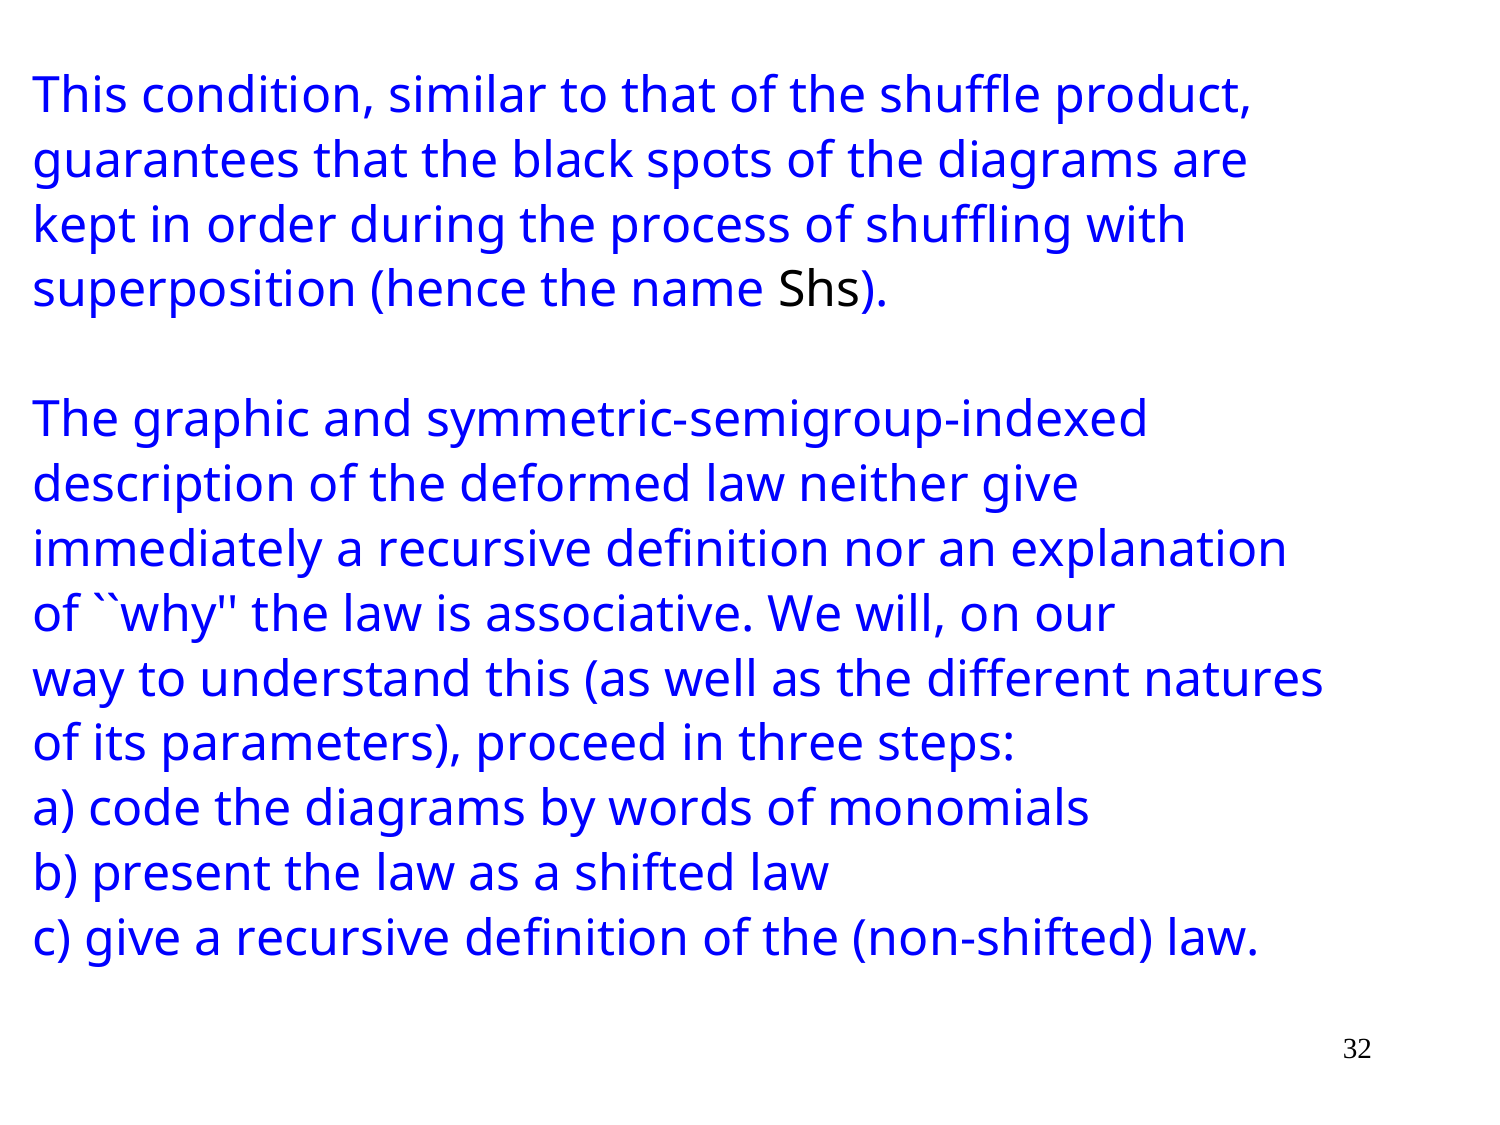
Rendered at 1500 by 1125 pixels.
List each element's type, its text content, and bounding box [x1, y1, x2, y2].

text_box This condition, similar to that of the shuffle product, guarantees that the black spots of the diagrams are kept in order during the process of shuffling with superposition (hence the name Shs). The graphic and symmetric-semigroup-indexed description of the deformed law neither give immediately a recursive definition nor an explanation of ``why'' the law is associative. We will, on our way to understand this (as well as the different natures of its parameters), proceed in three steps: a) code the diagrams by words of monomials b) present the law as a shifted law c) give a recursive definition of the (non-shifted) law. [17, 53, 1466, 930]
